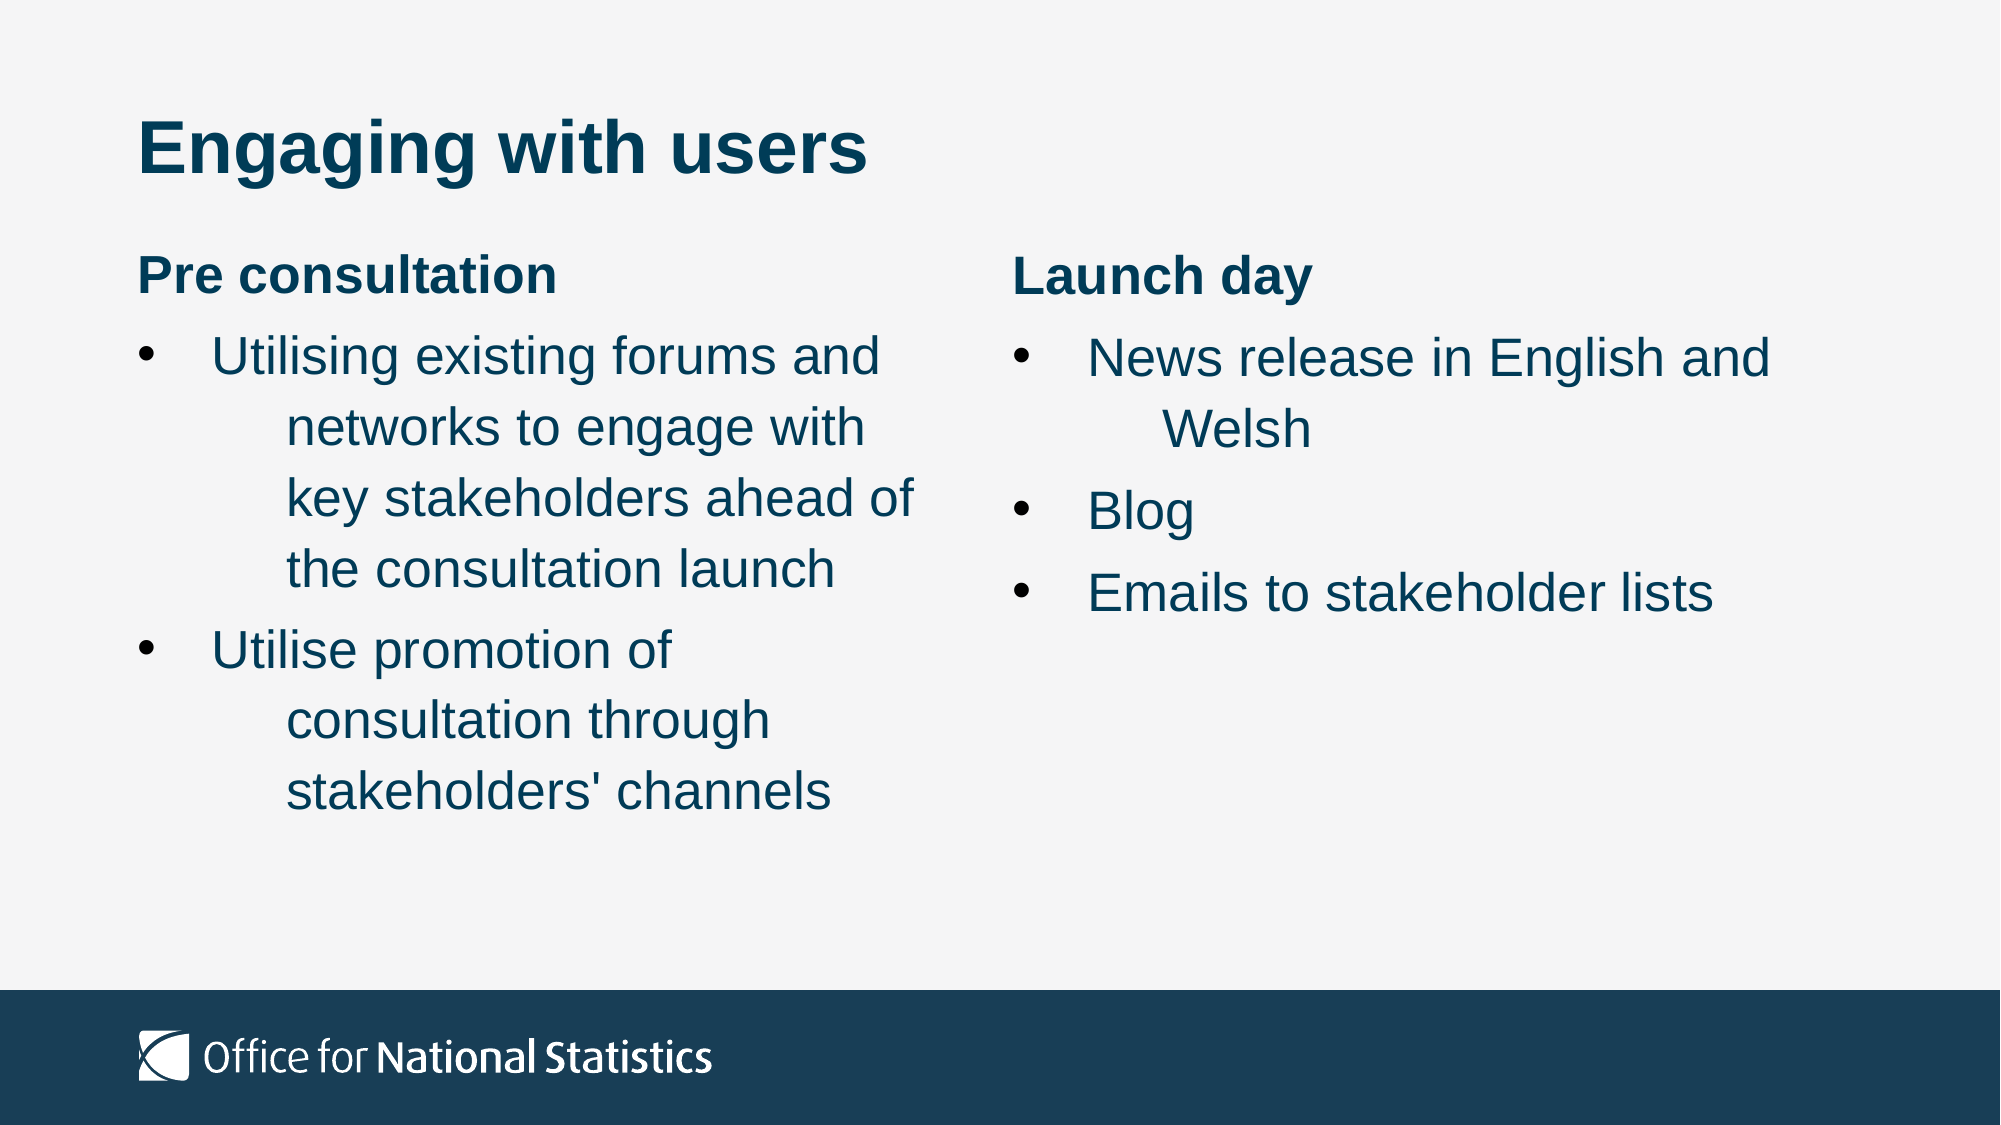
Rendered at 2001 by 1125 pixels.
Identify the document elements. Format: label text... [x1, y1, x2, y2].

list Launch day News release in English and Welsh Blog Emails to stakeholder lists [1012, 233, 1866, 624]
list Pre consultation Utilising existing forums and networks to engage with key stakeholders ahead of the consultation launch Utilise promotion of consultation through stakeholders' channels [137, 233, 952, 827]
title Engaging with users [137, 105, 1863, 192]
